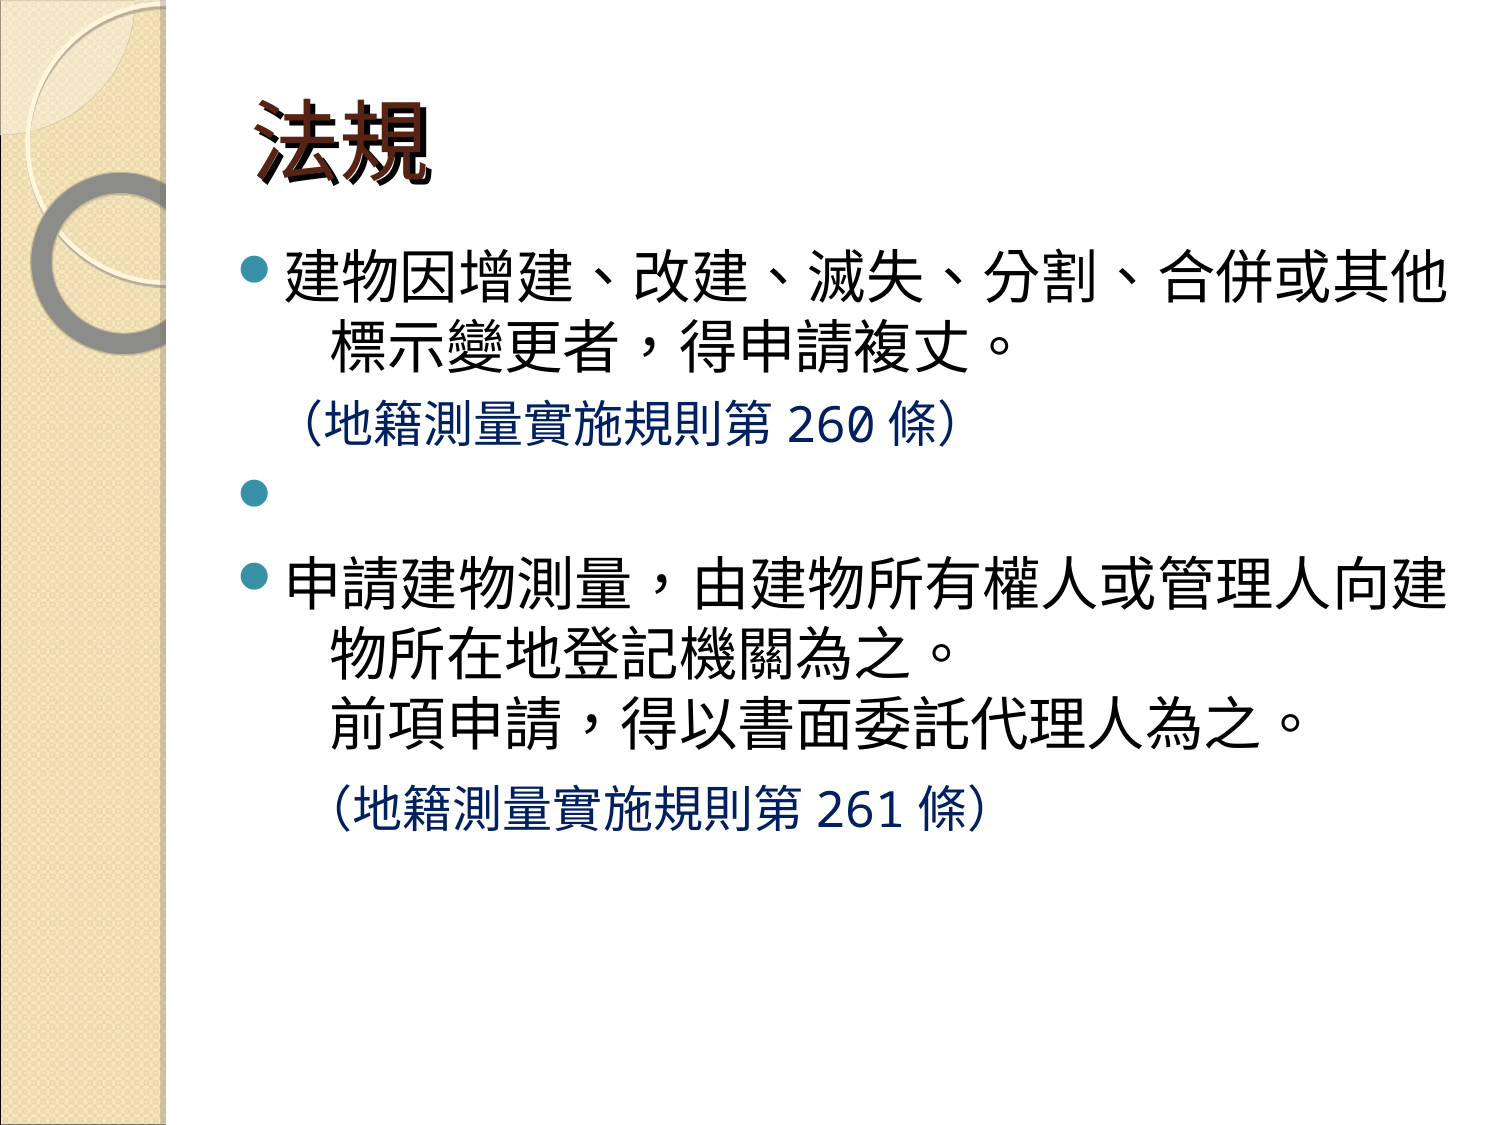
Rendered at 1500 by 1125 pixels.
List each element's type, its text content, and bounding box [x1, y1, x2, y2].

list 建物因增建、改建、滅失、分割、合併或其他標示變更者，得申請複丈。 （地籍測量實施規則第260條） 申請建物測量，由建物所有權人或管理人向建物所在地登記機關為之。 前項申請，得以書面委託代理人為之。 （地籍測量實施規則第261條） [194, 232, 1466, 1026]
title 法規 [235, 45, 1466, 232]
